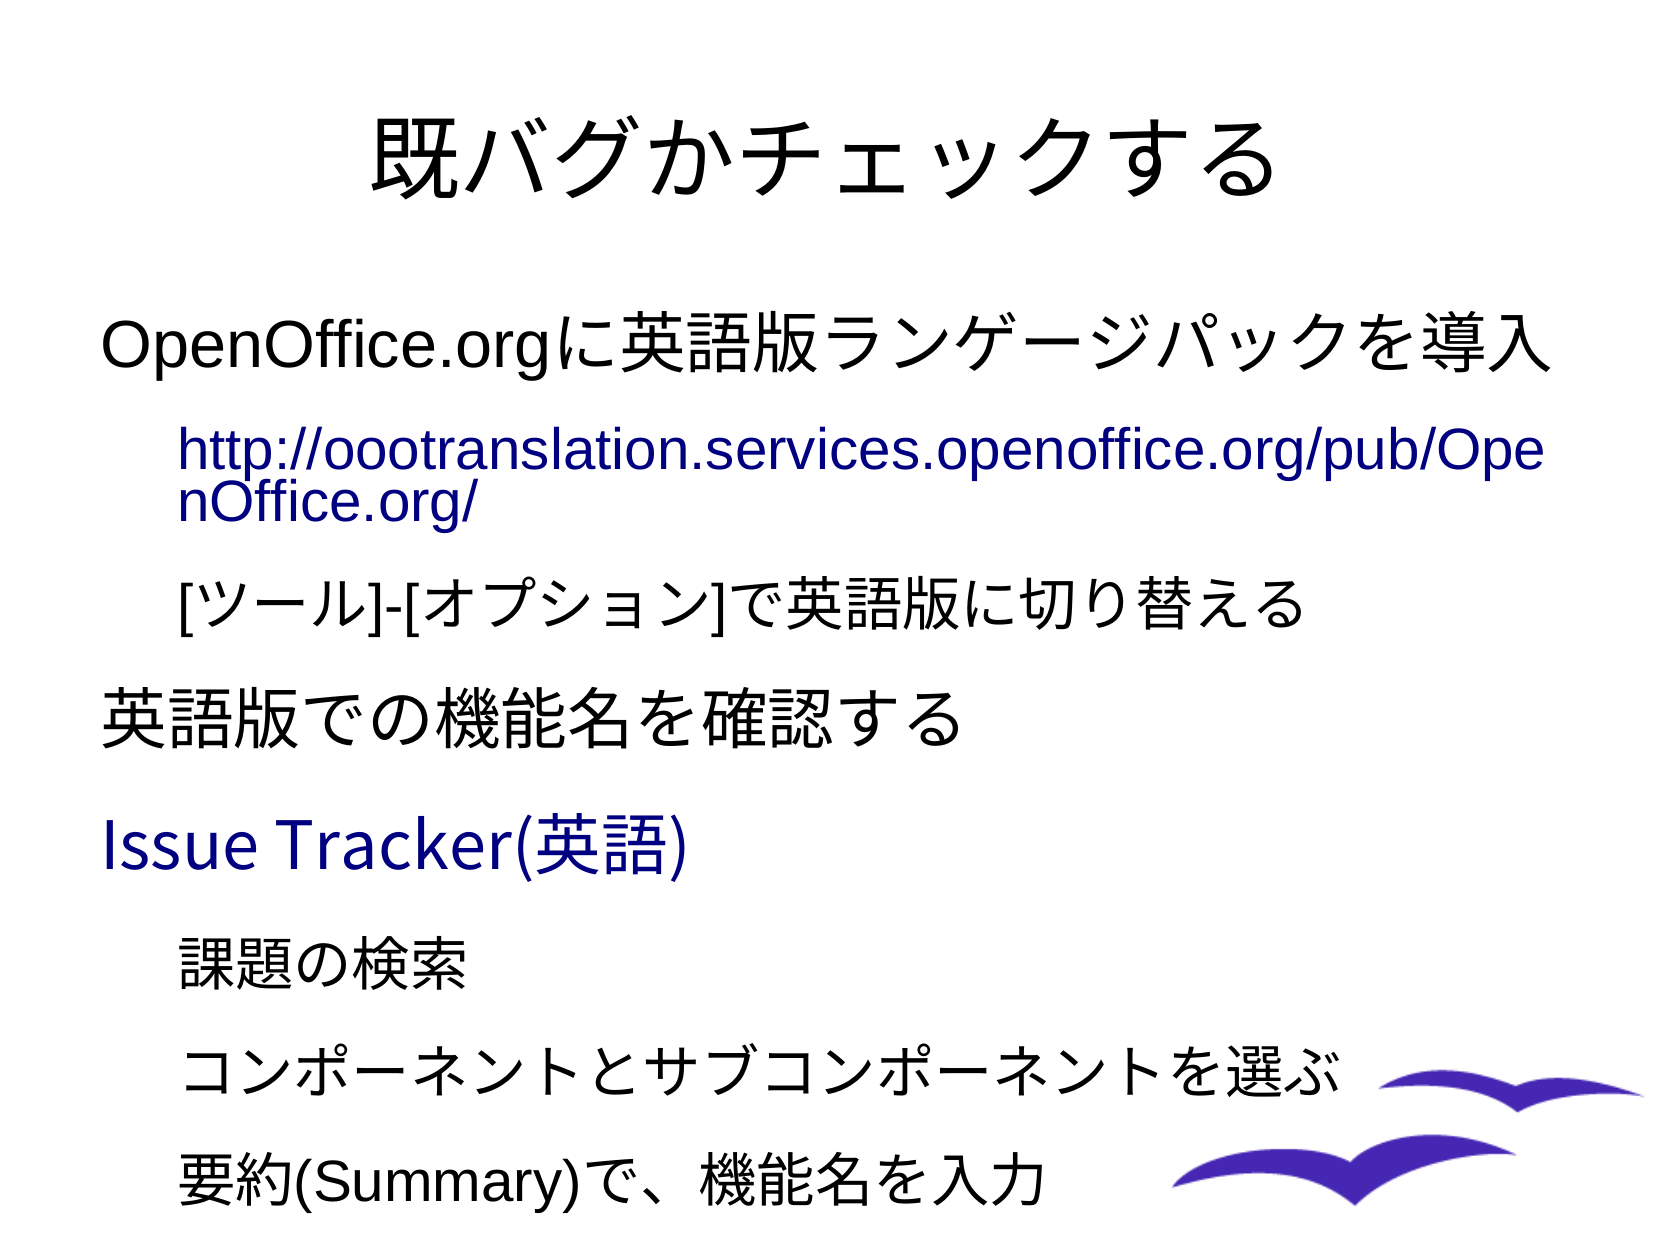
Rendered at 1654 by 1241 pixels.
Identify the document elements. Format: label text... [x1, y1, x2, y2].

picture [1167, 1062, 1654, 1211]
title 既バグかチェックする [82, 56, 1571, 250]
list OpenOffice.orgに英語版ランゲージパックを導入 http://oootranslation.services.openoffice.org/pub/OpenOffice.org/ [ツール]-[オプション]で英語版に切り替える 英語版での機能名を確認する Issue Tracker(英語) 課題の検索 コンポーネントとサブコンポーネントを選ぶ 要約(Summary)で、機能名を入力 「サブミット」(Submit)ボタンをクリック [82, 290, 1571, 1100]
